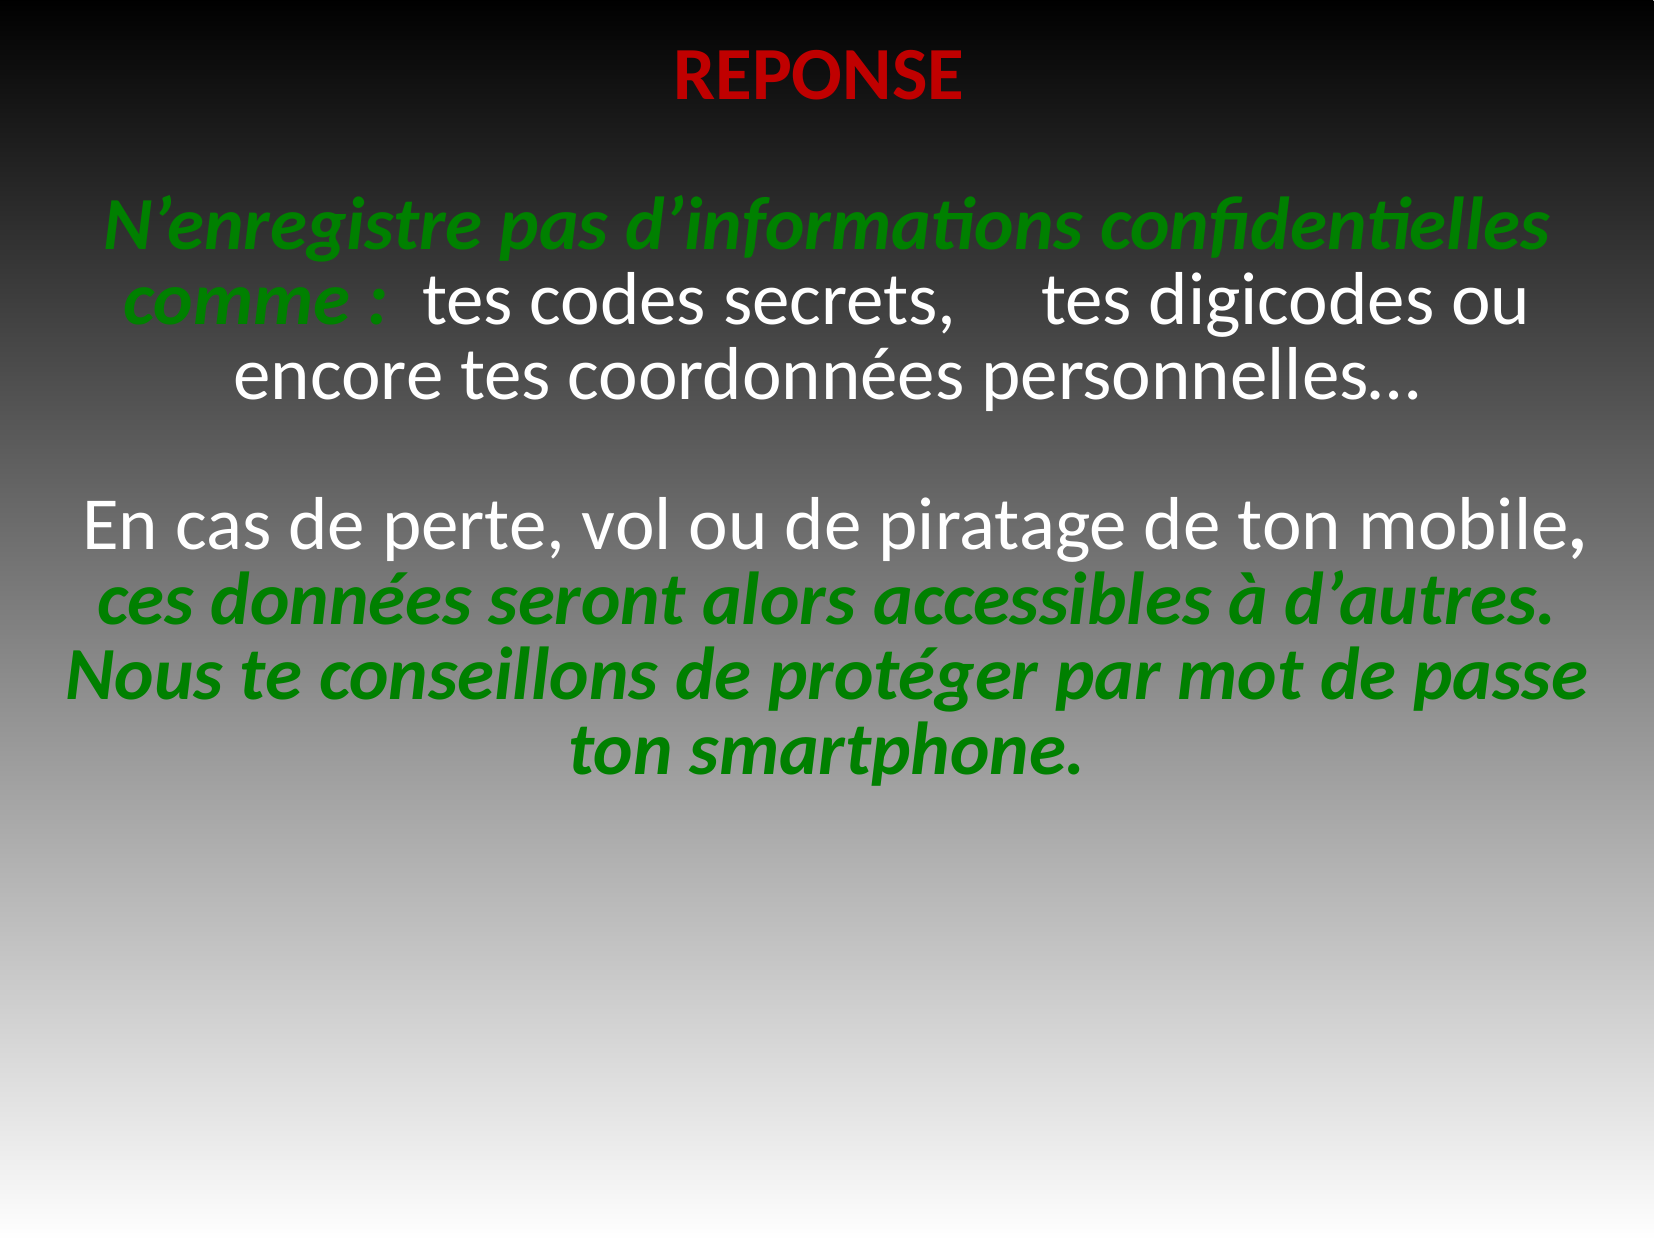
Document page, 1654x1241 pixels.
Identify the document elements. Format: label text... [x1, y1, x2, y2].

text_box REPONSE N’enregistre pas d’informations confidentielles comme : tes codes secrets, tes digicodes ou encore tes coordonnées personnelles… En cas de perte, vol ou de piratage de ton mobile, ces données seront alors accessibles à d’autres. Nous te conseillons de protéger par mot de passe ton smartphone. [18, 35, 1637, 968]
